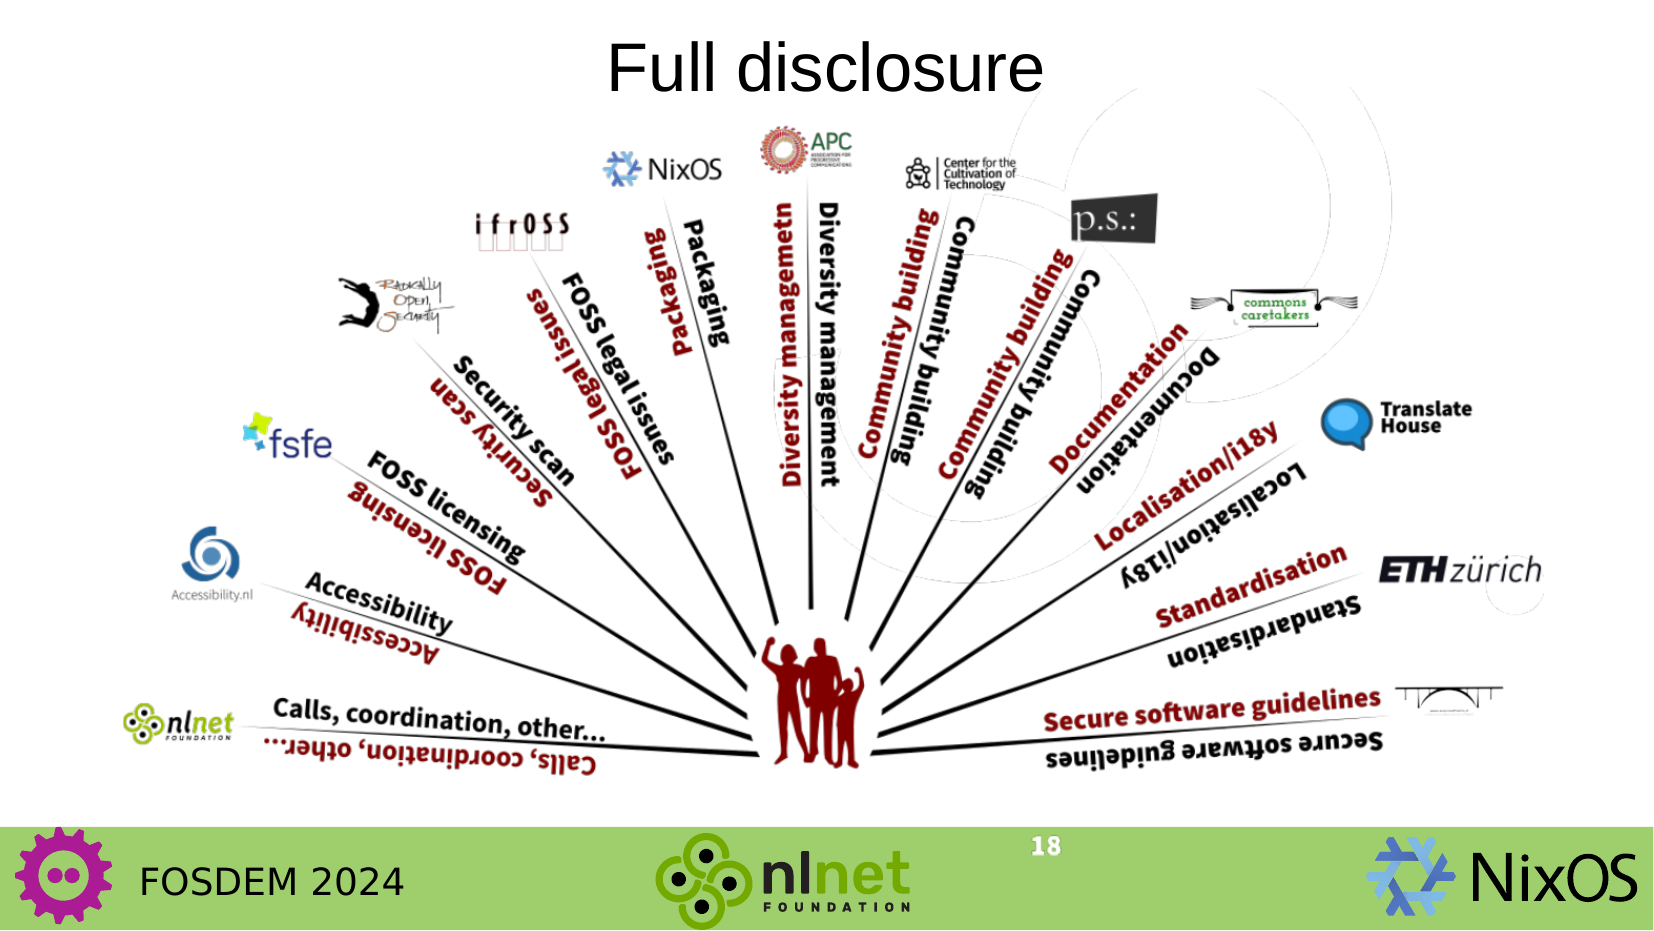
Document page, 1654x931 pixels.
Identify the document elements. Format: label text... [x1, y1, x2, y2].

title Full disclosure [88, 0, 1565, 142]
picture [119, 86, 1545, 860]
